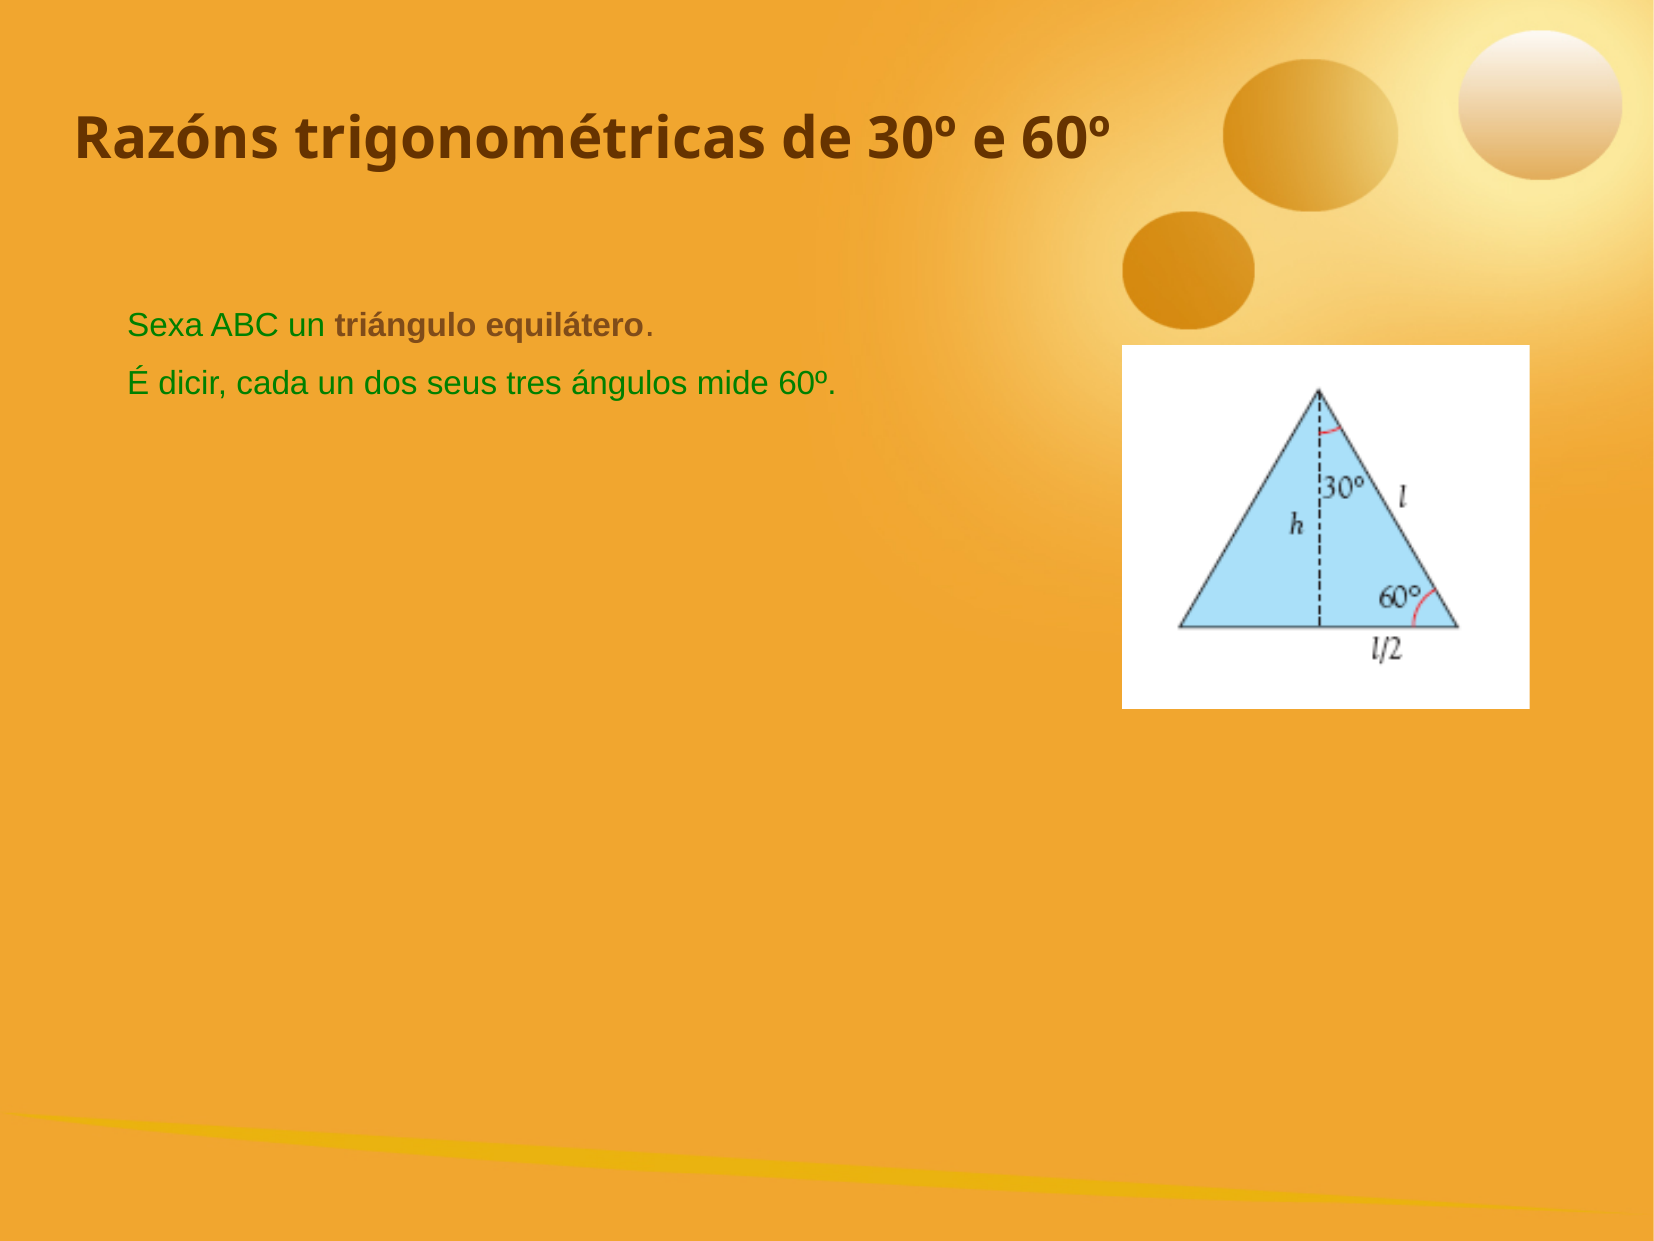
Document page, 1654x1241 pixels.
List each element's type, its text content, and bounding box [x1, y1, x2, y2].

text_box É dicir, cada un dos seus tres ángulos mide 60º. [112, 353, 869, 409]
text_box Sexa ABC un triángulo equilátero. [112, 290, 775, 352]
picture [0, 0, 1654, 1241]
text_box Razóns trigonométricas de 30º e 60º [59, 88, 1388, 185]
